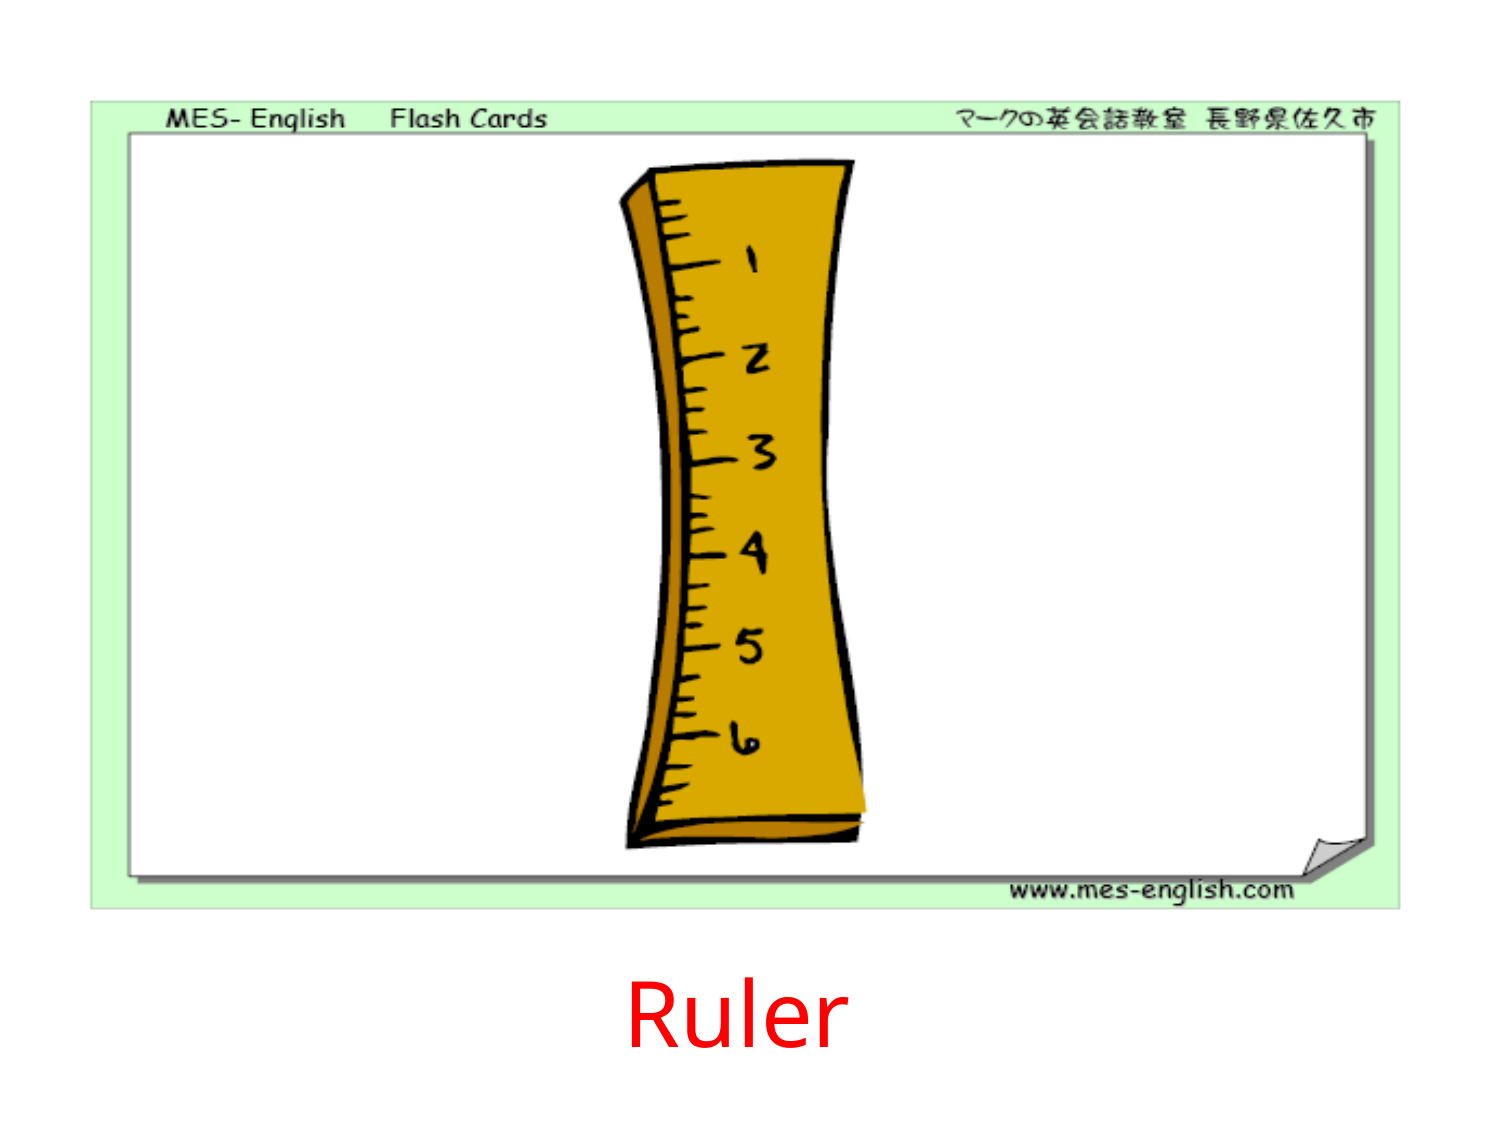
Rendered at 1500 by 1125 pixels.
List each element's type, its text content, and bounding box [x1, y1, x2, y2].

picture [67, 86, 1413, 925]
text_box Ruler [99, 948, 1376, 1075]
